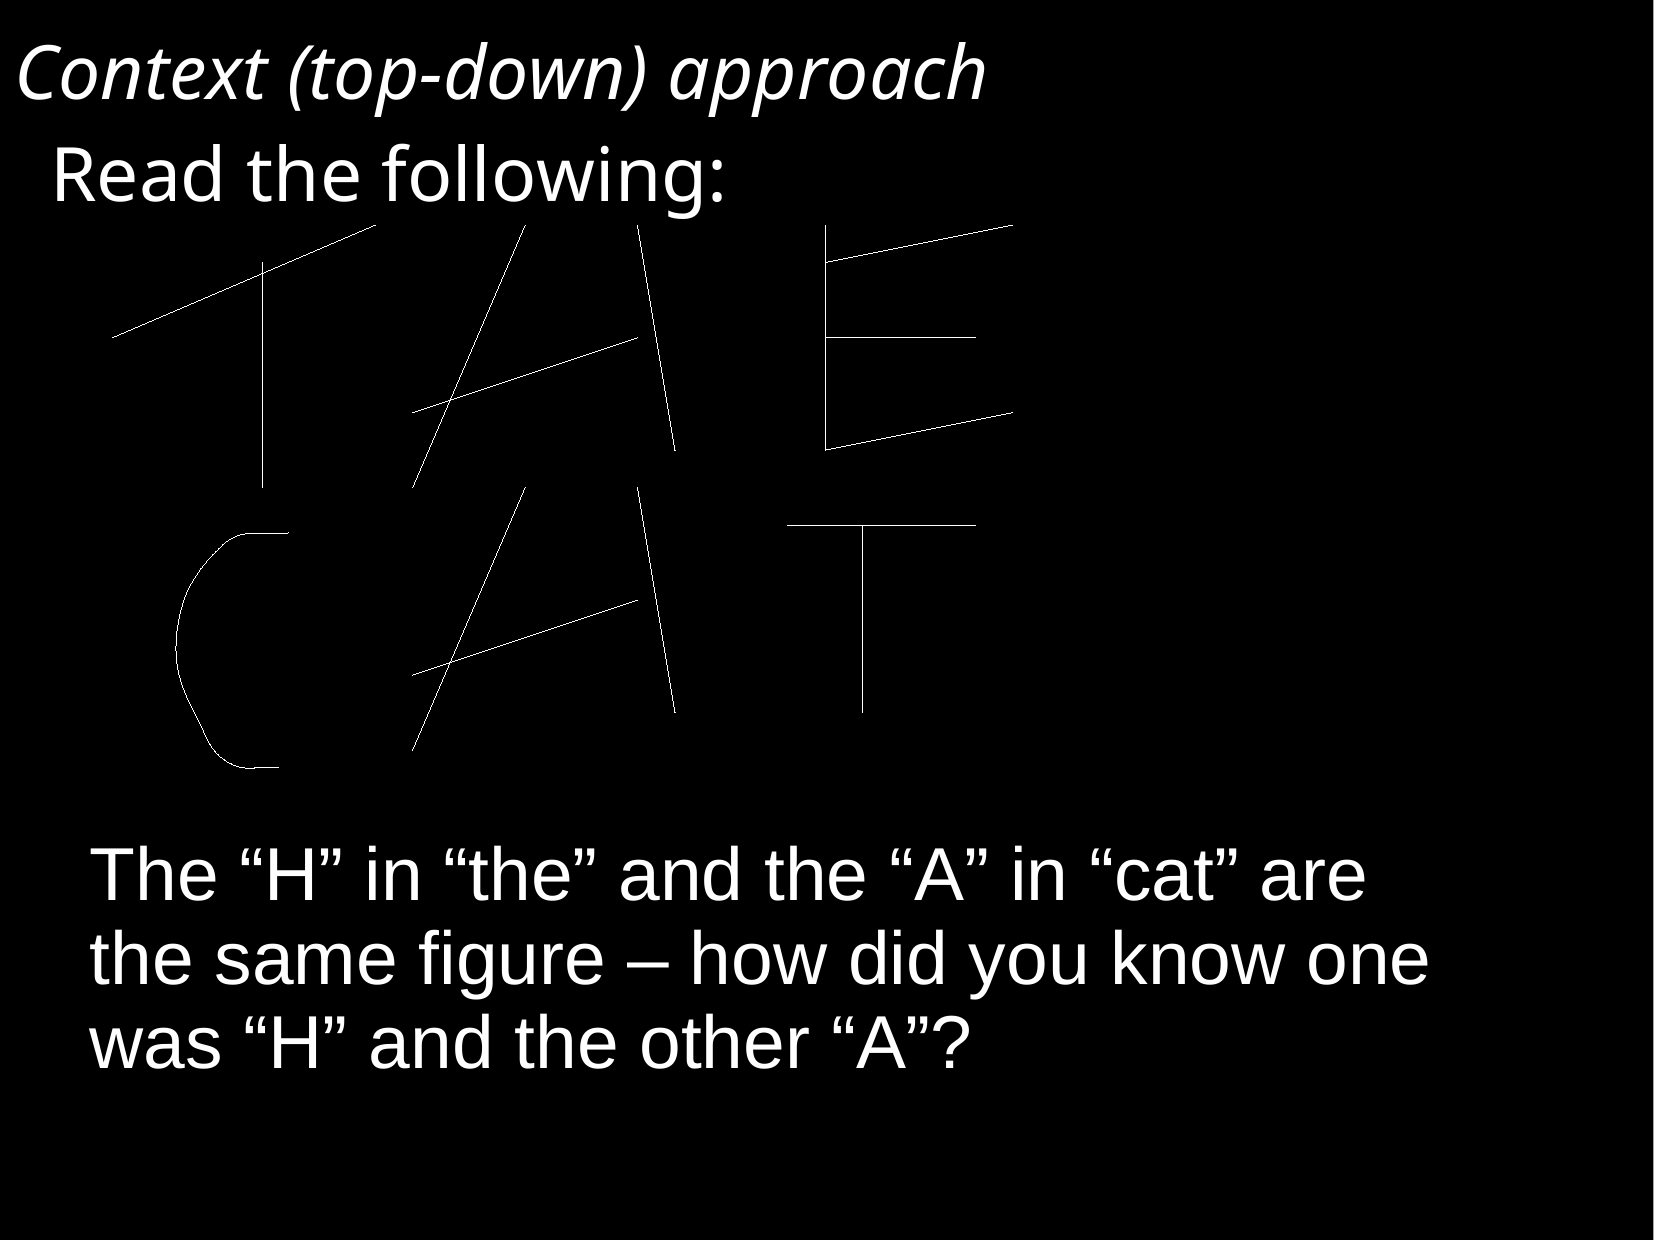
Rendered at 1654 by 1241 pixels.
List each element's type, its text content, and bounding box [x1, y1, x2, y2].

text_box Context (top-down) approach Read the following: [0, 11, 1501, 209]
text_box The “H” in “the” and the “A” in “cat” are the same figure – how did you know one was “H” and the other “A”? [75, 825, 1467, 1238]
